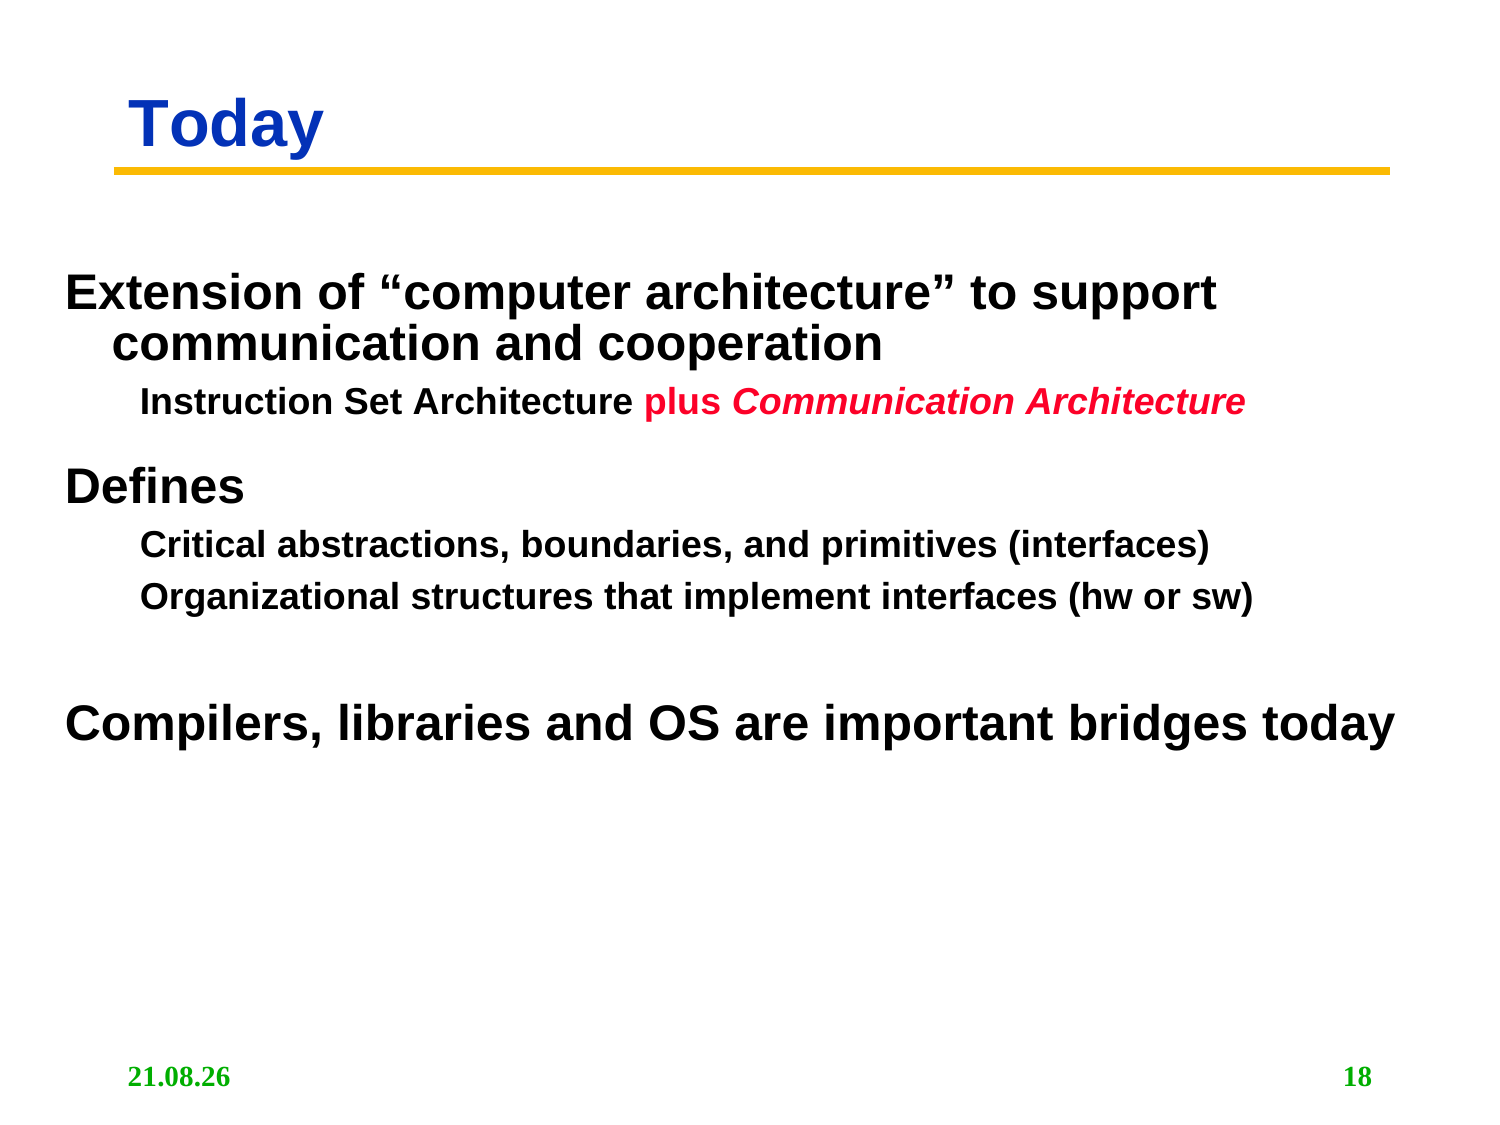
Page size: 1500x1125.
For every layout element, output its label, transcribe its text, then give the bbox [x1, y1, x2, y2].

title Today [118, 88, 562, 184]
list Extension of “computer architecture” to support communication and cooperation Instruction Set Architecture plus Communication Architecture Defines Critical abstractions, boundaries, and primitives (interfaces) Organizational structures that implement interfaces (hw or sw) Compilers, libraries and OS are important bridges today [49, 262, 1425, 872]
